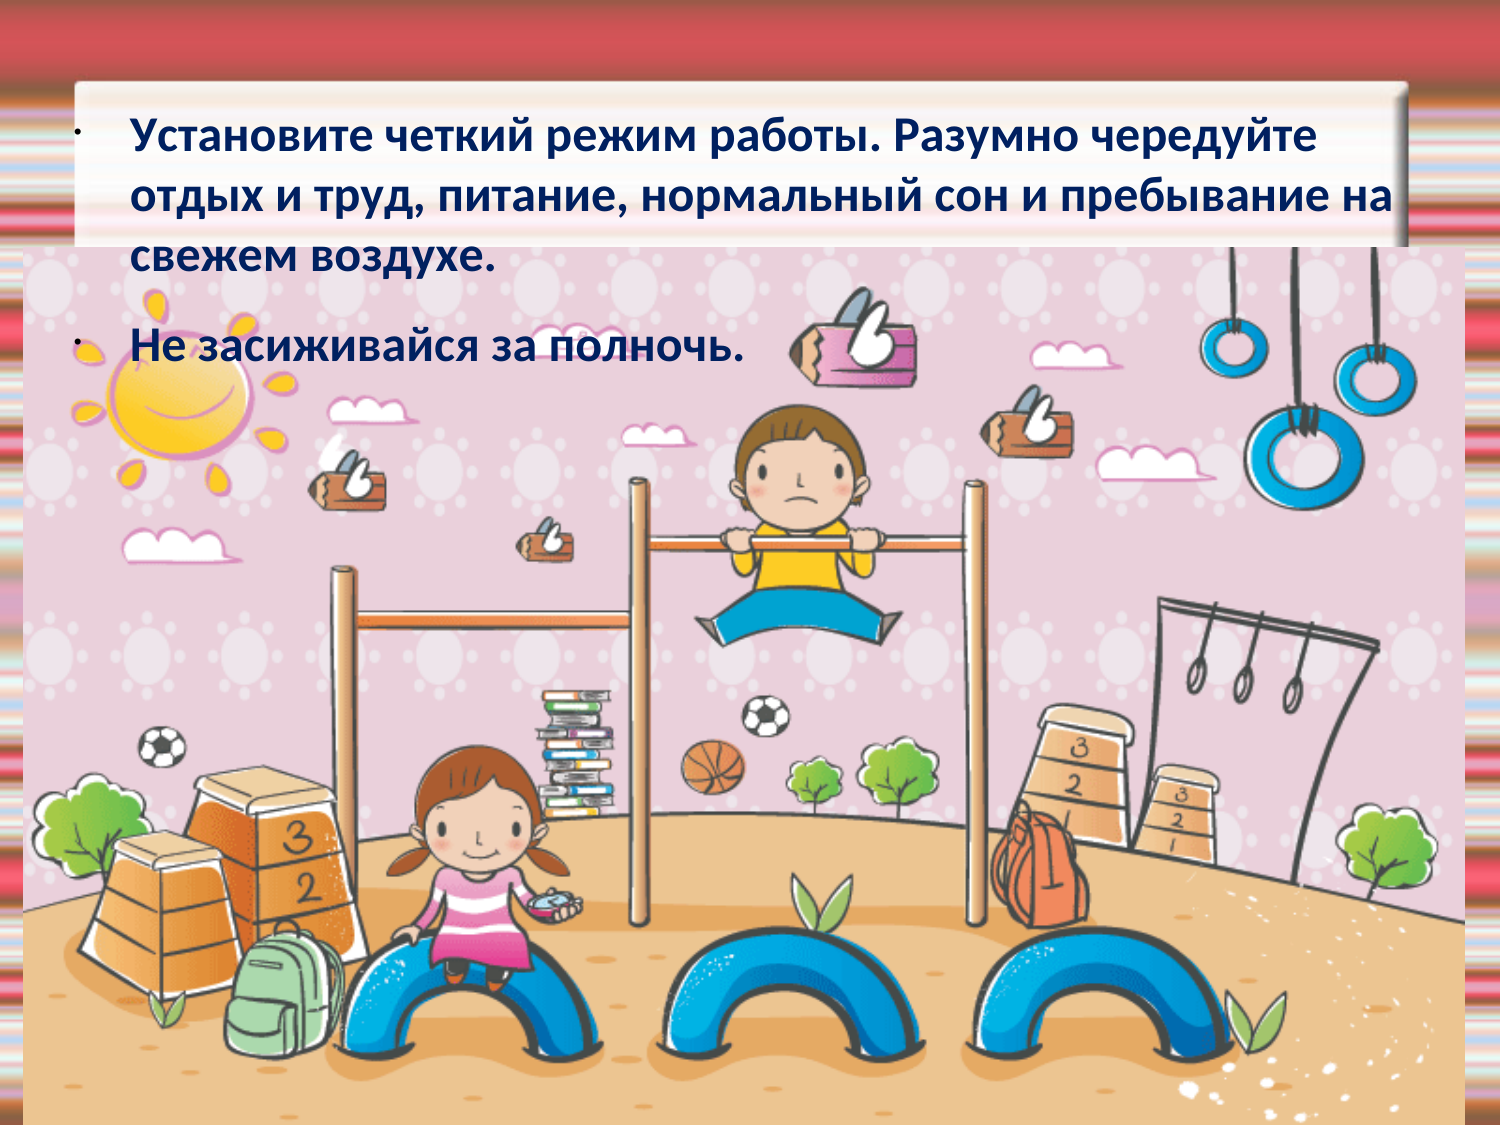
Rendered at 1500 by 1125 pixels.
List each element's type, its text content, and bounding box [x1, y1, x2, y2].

list Установите четкий режим работы. Разумно чередуйте отдых и труд, питание, нормальный сон и пребывание на свежем воздухе. Не засиживайся за полночь. [59, 94, 1477, 414]
picture [0, 0, 1500, 1125]
